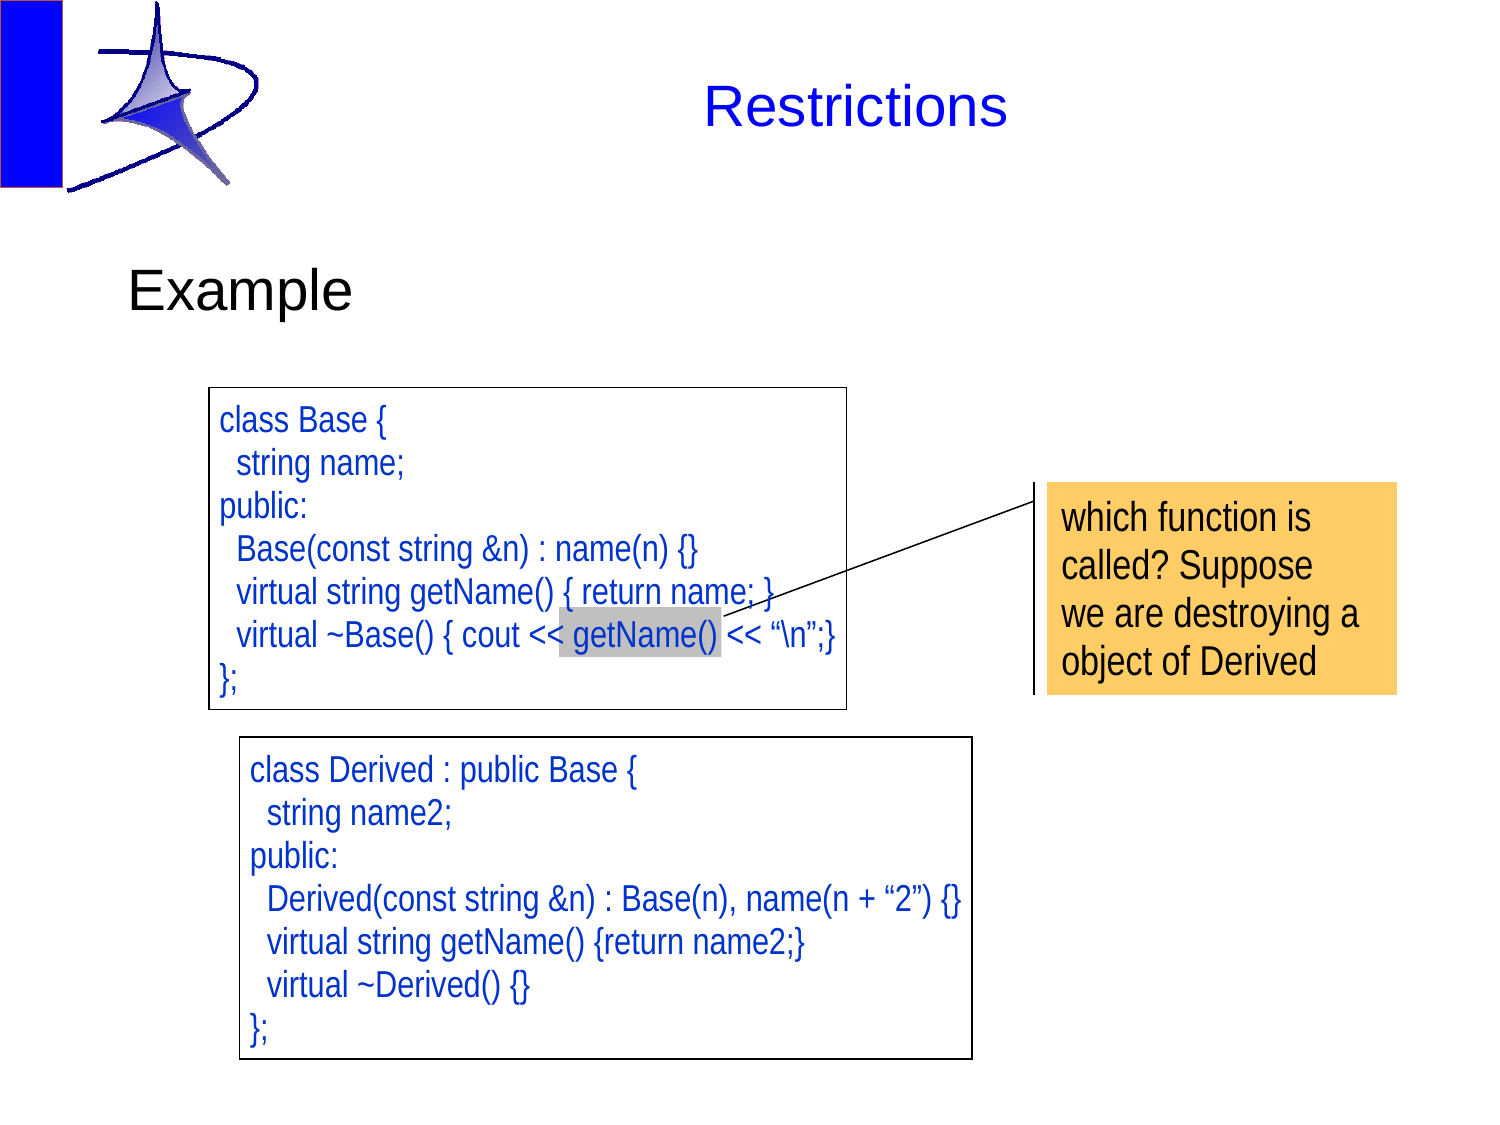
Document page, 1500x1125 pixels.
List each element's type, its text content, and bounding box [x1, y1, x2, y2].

text_box class Derived : public Base { string name2; public: Derived(const string &n) : Base(n), name(n + “2”) {} virtual string getName() {return name2;} virtual ~Derived() {} }; [239, 737, 973, 1060]
text_box which function is called? Suppose we are destroying a object of Derived [1047, 482, 1397, 695]
title Restrictions [262, 24, 1450, 188]
picture [62, 0, 263, 197]
text_box class Base { string name; public: Base(const string &n) : name(n) {} virtual string getName() { return name; } virtual ~Base() { cout << getName() << “\n”;} }; [208, 387, 847, 710]
list Example [112, 249, 1450, 389]
